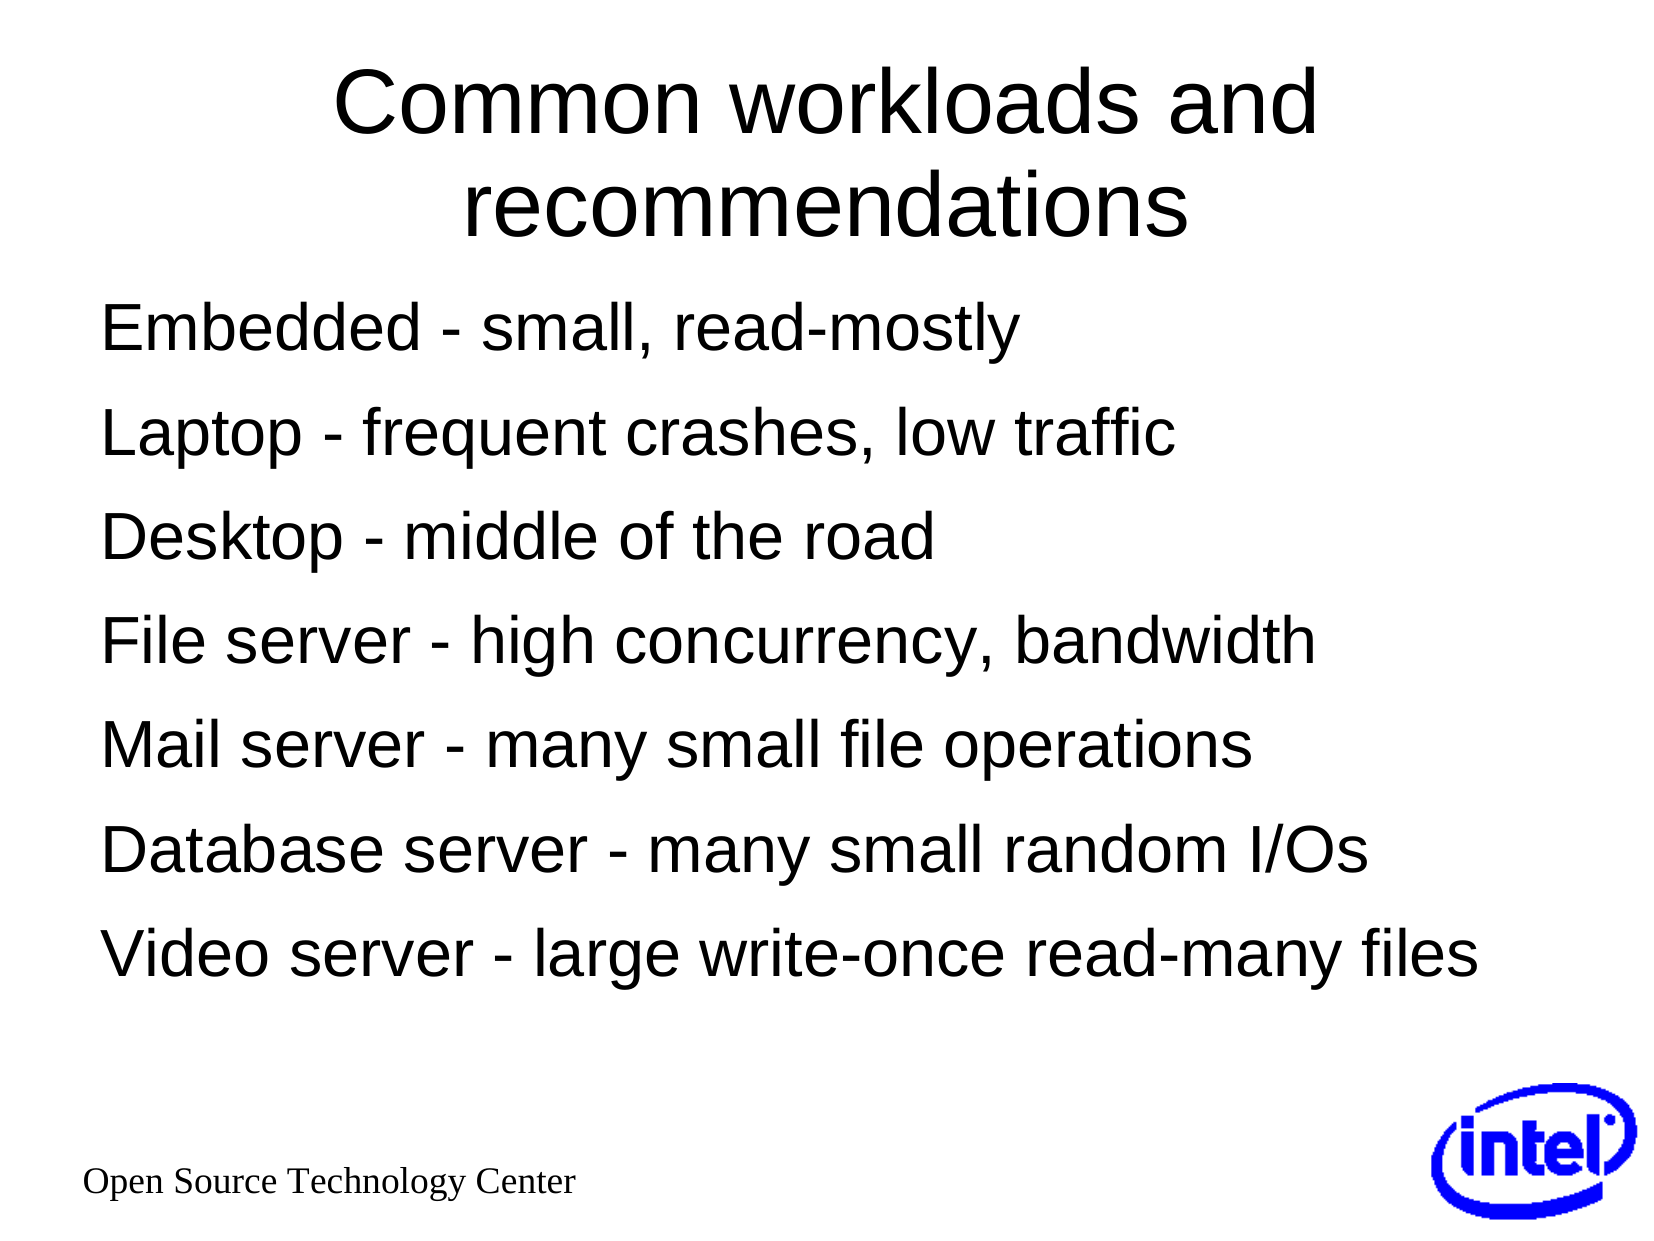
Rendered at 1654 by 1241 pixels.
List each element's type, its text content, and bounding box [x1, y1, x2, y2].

list Embedded - small, read-mostly Laptop - frequent crashes, low traffic Desktop - middle of the road File server - high concurrency, bandwidth Mail server - many small file operations Database server - many small random I/Os Video server - large write-once read-many files [82, 290, 1571, 1109]
picture [1430, 1083, 1639, 1223]
title Common workloads and recommendations [82, 39, 1571, 267]
